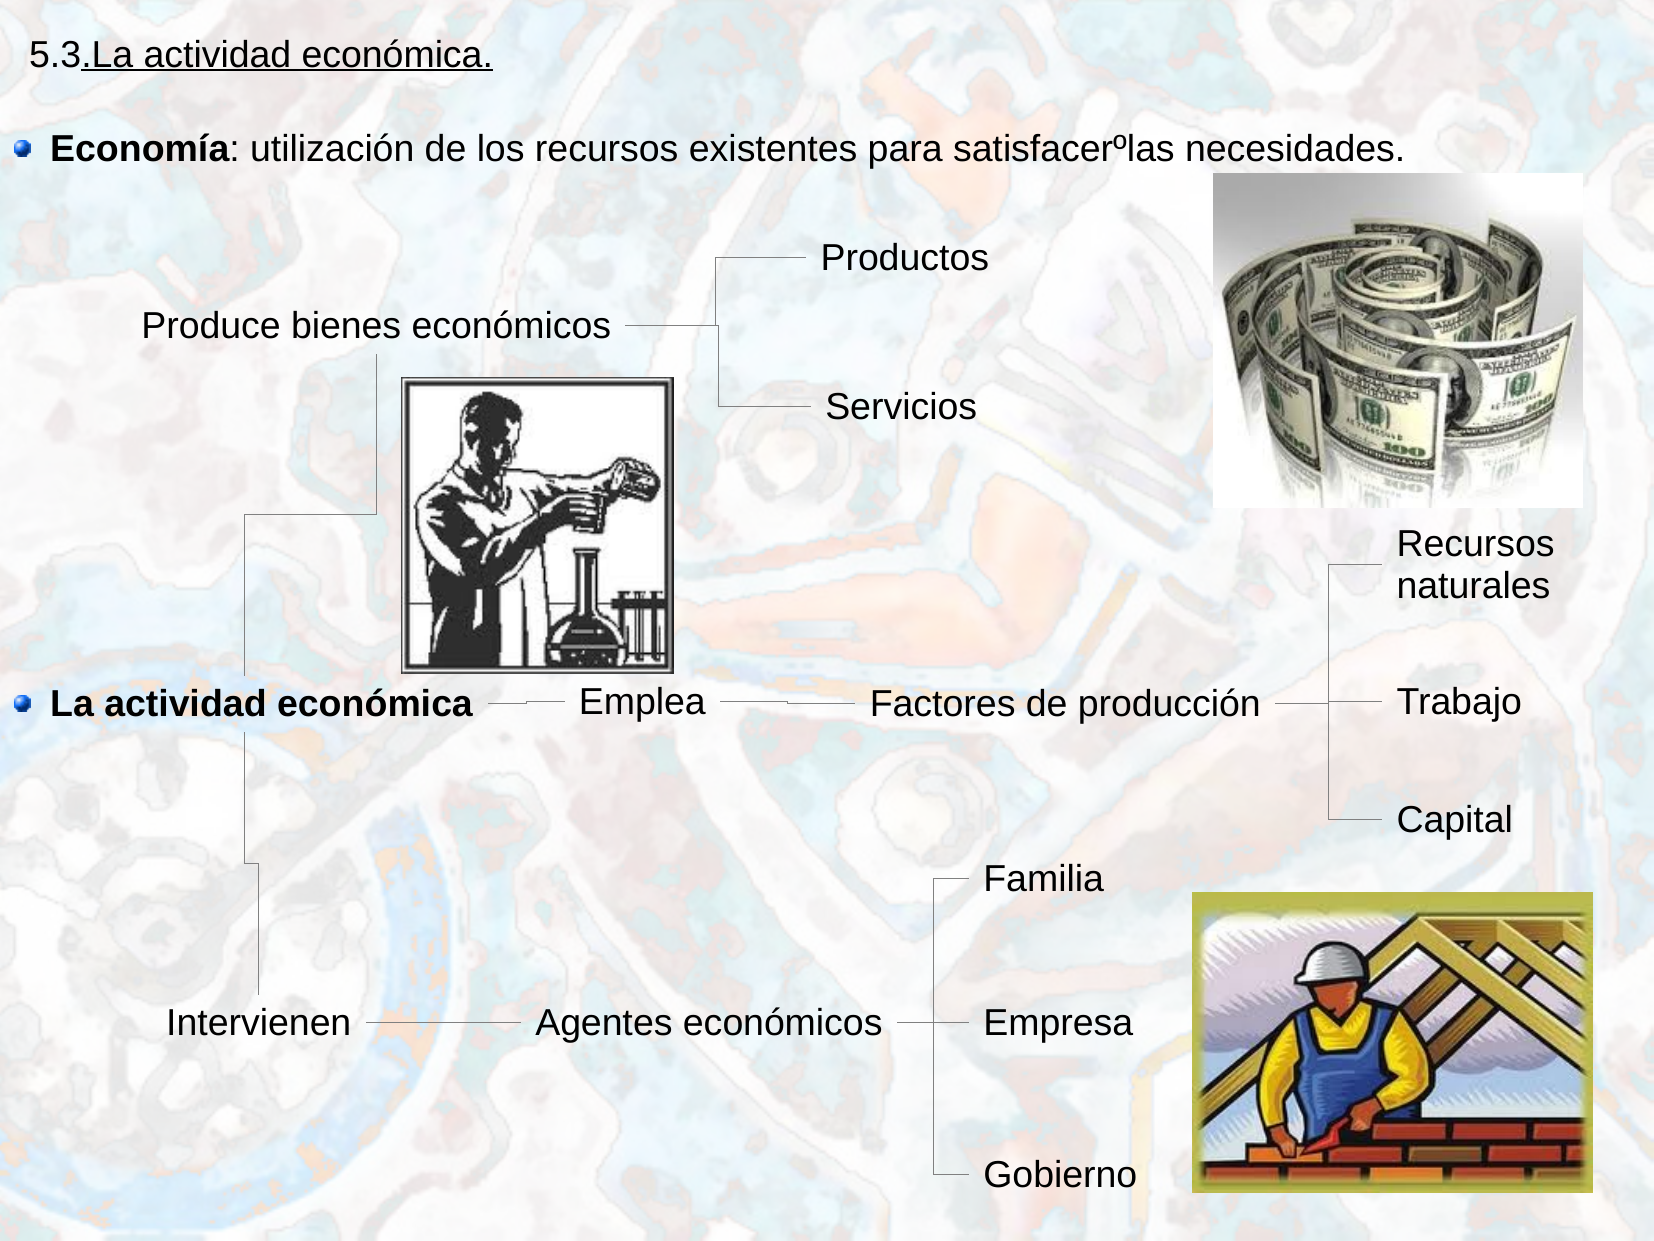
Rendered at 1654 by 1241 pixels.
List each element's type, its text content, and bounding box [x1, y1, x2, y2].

text_box Agentes económicos [520, 994, 898, 1052]
text_box Intervienen [151, 994, 367, 1052]
text_box Factores de producción [854, 675, 1276, 733]
text_box 5.3.La actividad económica. [14, 25, 508, 83]
text_box Servicios [810, 377, 993, 435]
text_box La actividad económica [0, 675, 489, 733]
text_box Empresa [968, 994, 1148, 1052]
text_box Recursos naturales [1381, 515, 1581, 615]
text_box Capital [1381, 791, 1528, 849]
picture [0, 0, 1654, 1241]
text_box Productos [805, 229, 1004, 287]
text_box Gobierno [968, 1145, 1152, 1203]
text_box Familia [968, 850, 1119, 908]
text_box Emplea [564, 673, 721, 731]
text_box Trabajo [1381, 673, 1537, 731]
text_box Economía: utilización de los recursos existentes para satisfacerºlas necesidades. [0, 120, 1421, 178]
text_box Produce bienes económicos [126, 297, 626, 355]
